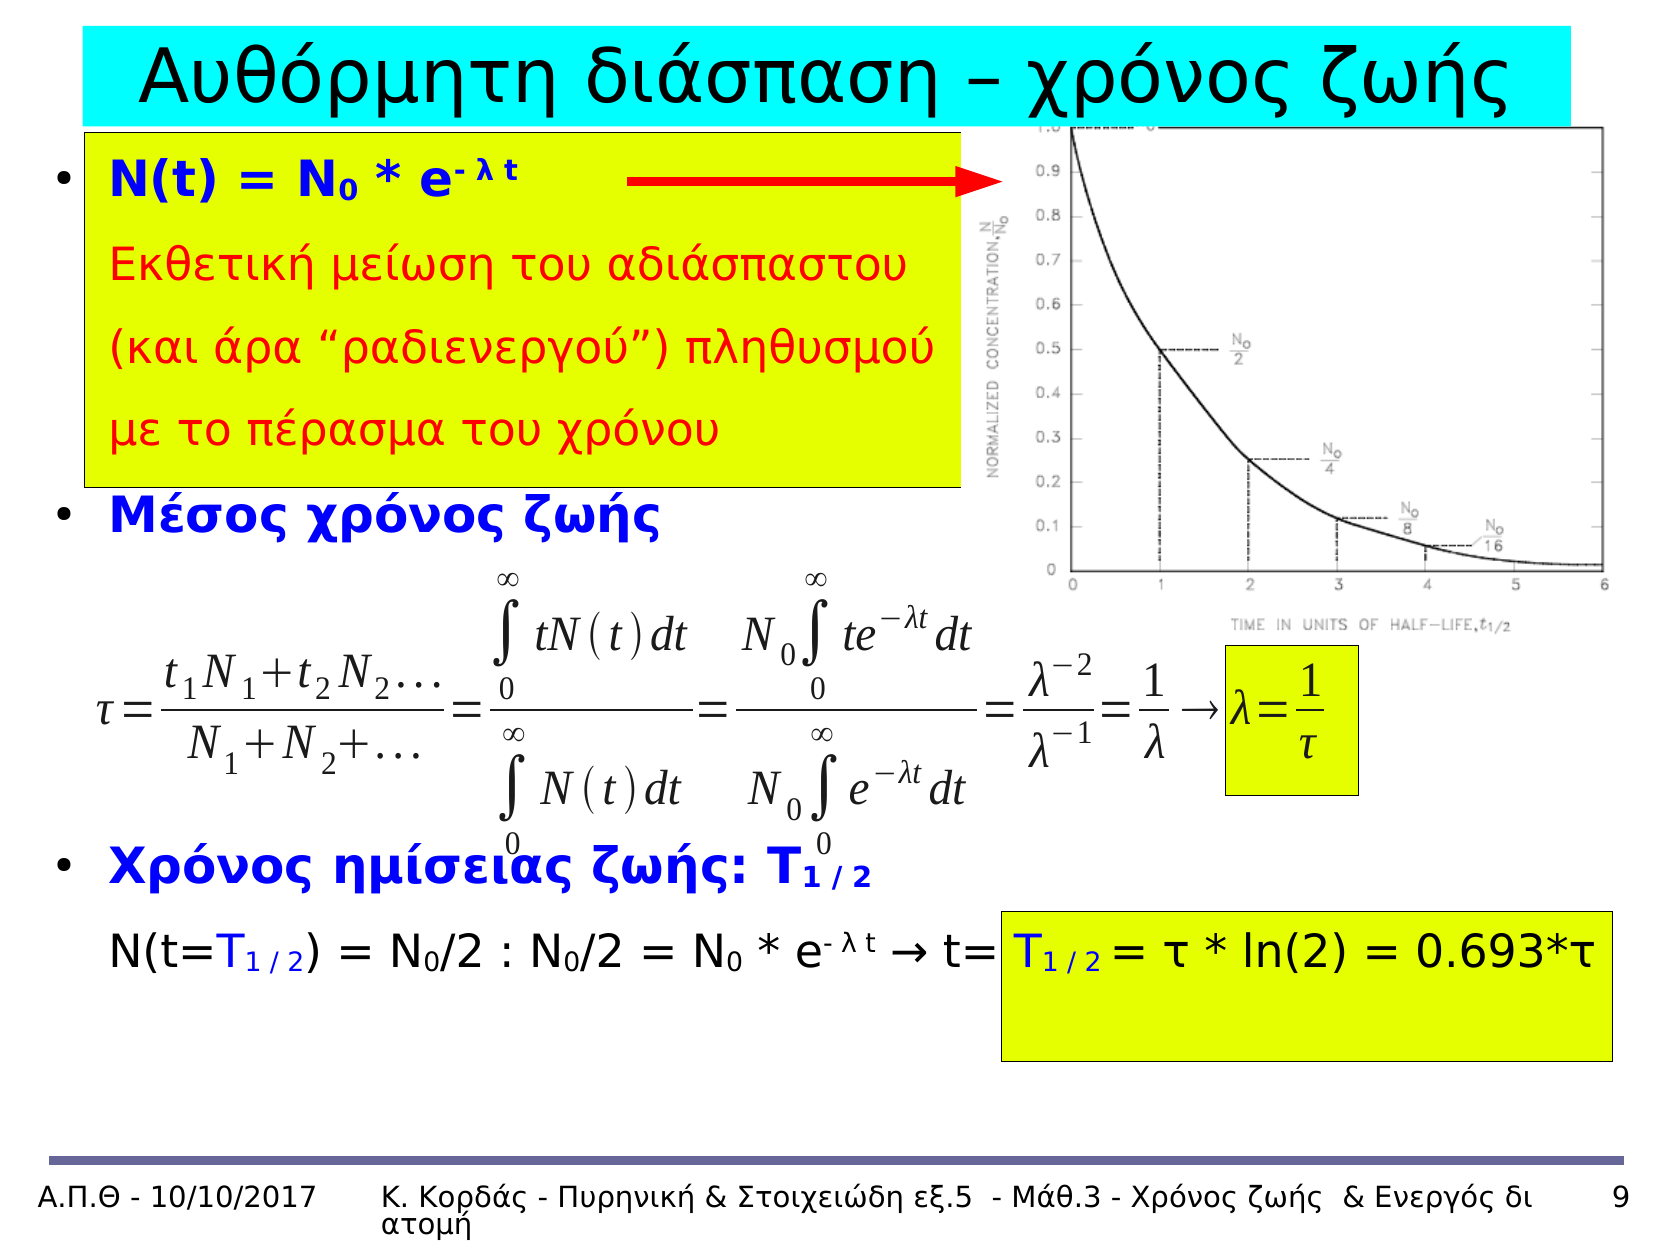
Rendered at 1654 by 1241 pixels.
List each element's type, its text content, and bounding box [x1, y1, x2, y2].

text_box [84, 132, 961, 150]
picture [961, 91, 1626, 646]
title Αυθόρμητη διάσπαση – χρόνος ζωής [82, 32, 1571, 120]
list N(t) = N0 * e- λ t Εκθετική μείωση του αδιάσπαστου (και άρα “ραδιενεργού”) πληθυσμού με το πέρασμα του χρόνου Μέσος χρόνος ζωής Χρόνος ημίσειας ζωής: T1 / 2 N(t=T1 / 2) = Ν0/2 : Ν0/2 = Ν0 * e- λ t → t= T1 / 2 = τ * ln(2) = 0.693*τ [37, 150, 1613, 1112]
chart [83, 560, 1343, 863]
